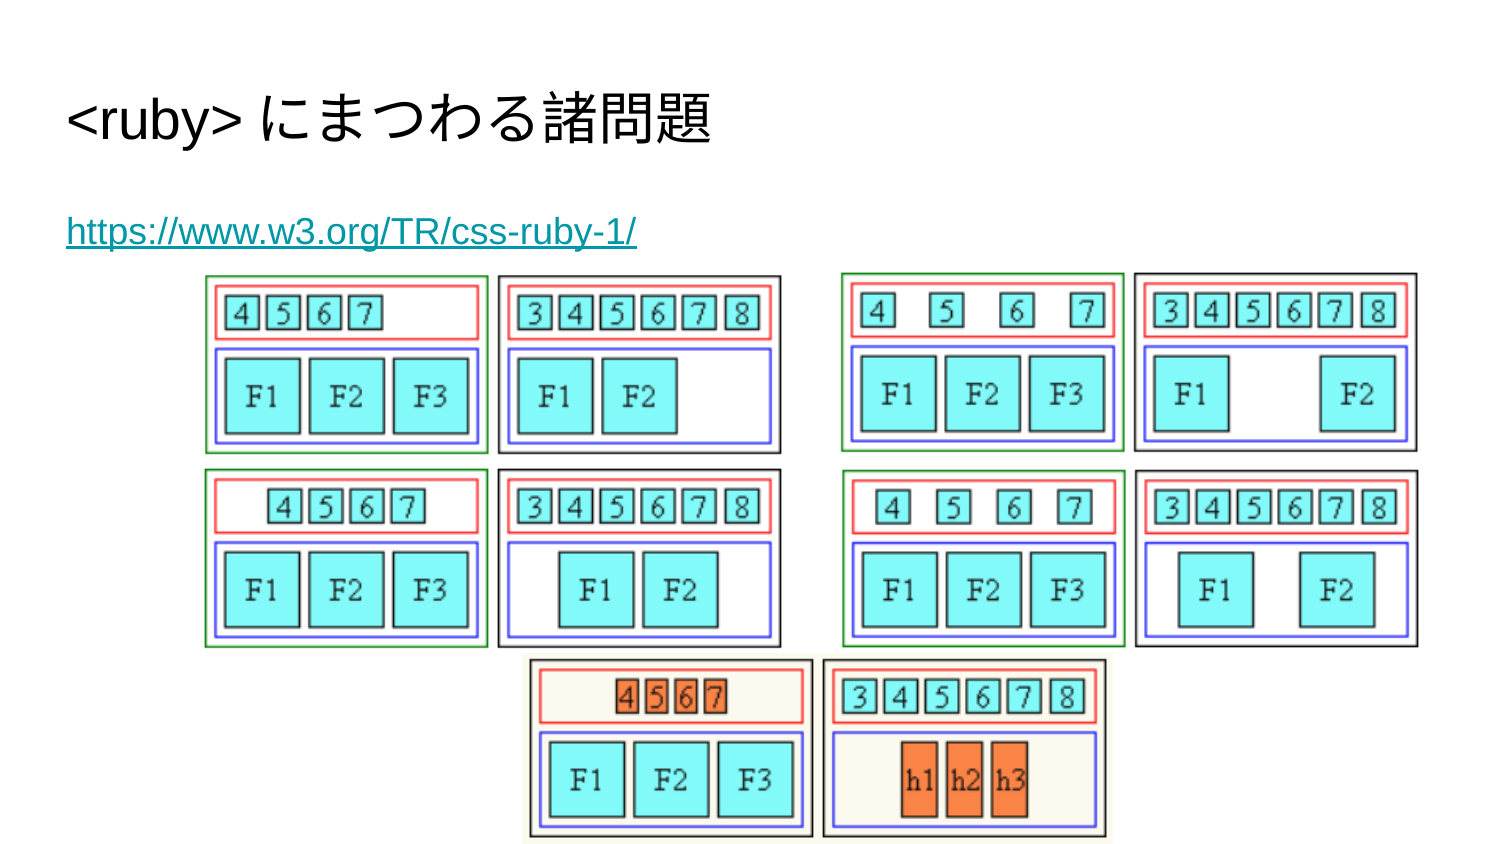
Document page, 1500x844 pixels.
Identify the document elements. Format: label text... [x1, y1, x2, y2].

picture [193, 262, 1428, 844]
title <ruby>にまつわる諸問題 [51, 72, 1449, 167]
list https://www.w3.org/TR/css-ruby-1/ [51, 189, 1449, 750]
